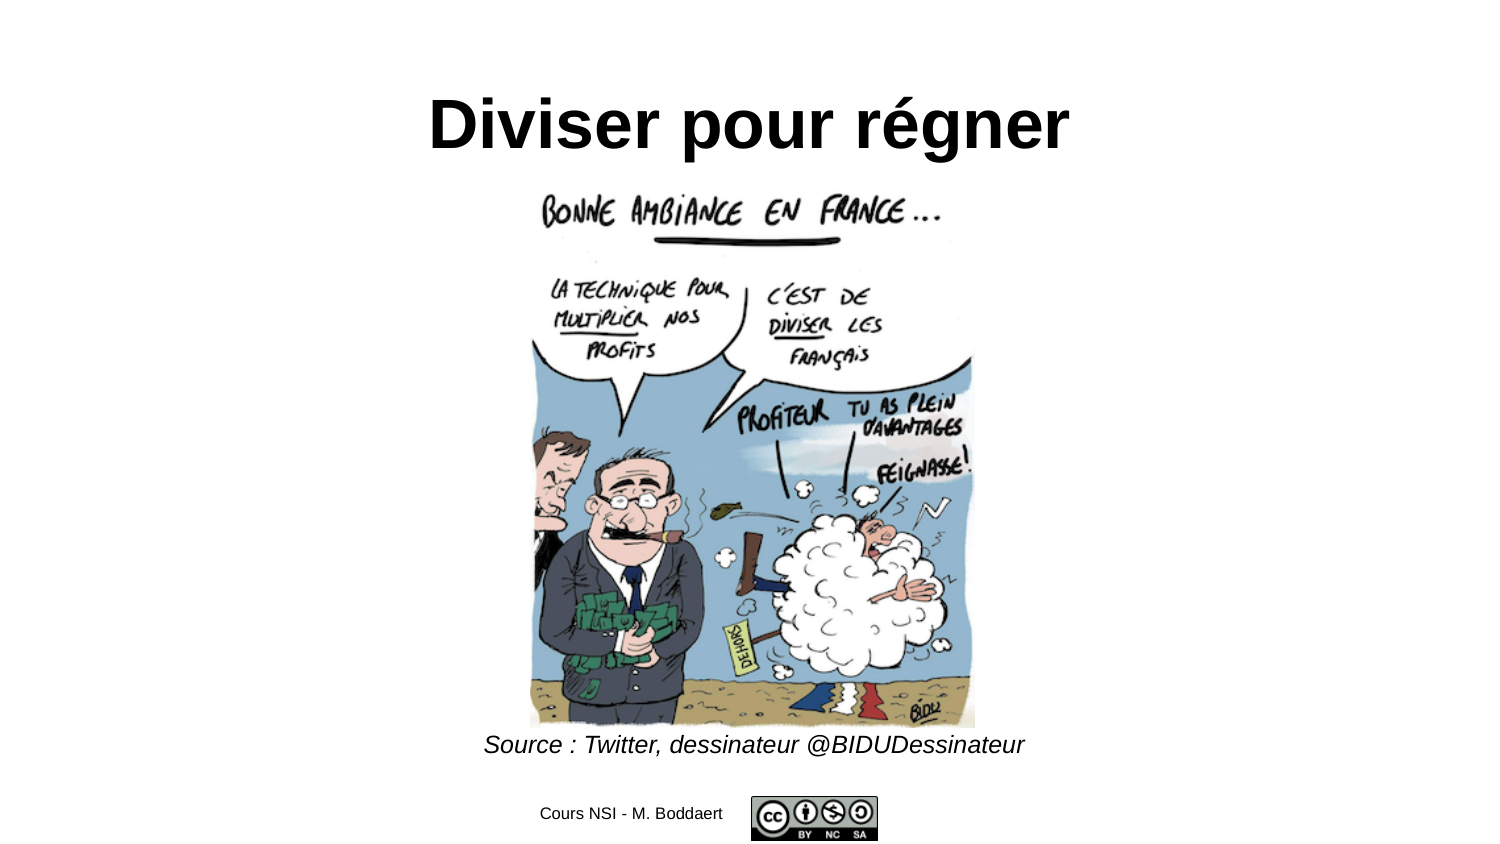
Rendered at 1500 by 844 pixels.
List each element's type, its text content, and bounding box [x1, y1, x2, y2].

text_box Source : Twitter, dessinateur @BIDUDessinateur [468, 723, 1037, 767]
title Diviser pour régner [51, 63, 1449, 178]
picture [751, 796, 878, 841]
picture [530, 188, 975, 723]
